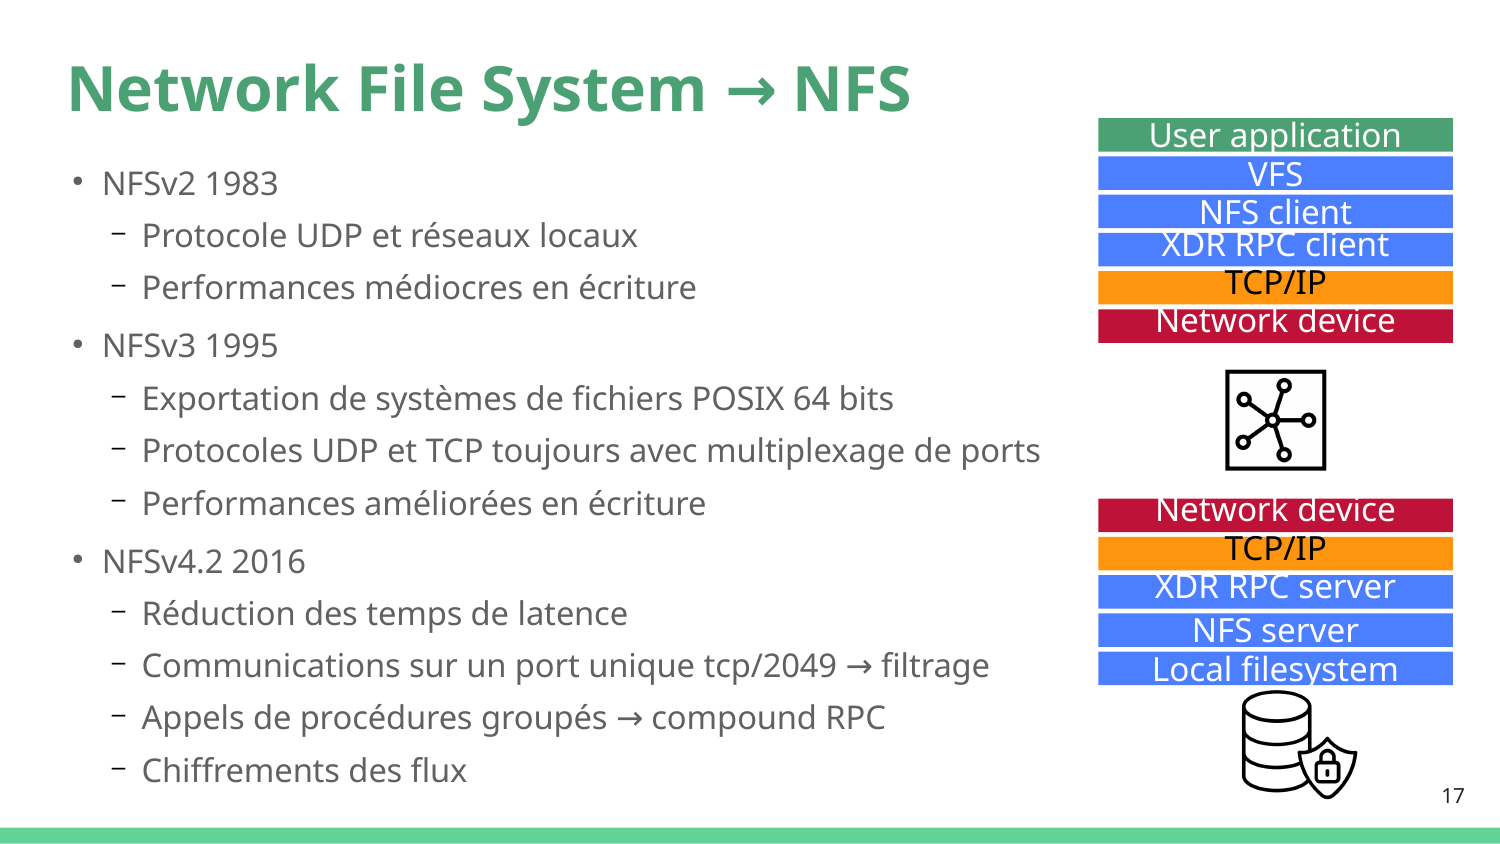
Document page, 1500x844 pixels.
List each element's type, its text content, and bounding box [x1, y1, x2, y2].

text_box TCP/IP [1098, 536, 1453, 571]
text_box NFS server [1098, 613, 1453, 647]
picture [1240, 685, 1359, 804]
text_box Local filesystem [1098, 651, 1453, 686]
text_box TCP/IP [1098, 271, 1453, 305]
text_box NFS client [1098, 194, 1453, 229]
text_box Network device [1098, 498, 1453, 533]
text_box VFS [1098, 156, 1453, 190]
text_box User application [1098, 118, 1453, 152]
slide_number <numéro> [1389, 764, 1480, 830]
text_box XDR RPC client [1098, 232, 1453, 267]
list NFSv2 1983 Protocole UDP et réseaux locaux Performances médiocres en écriture NFSv3 1995 Exportation de systèmes de fichiers POSIX 64 bits Protocoles UDP et TCP toujours avec multiplexage de ports Performances améliorées en écriture NFSv4.2 2016 Réduction des temps de latence Communications sur un port unique tcp/2049 → filtrage Appels de procédures groupés → compound RPC Chiffrements des flux [47, 141, 1063, 839]
title Network File System → NFS [51, 23, 1449, 117]
picture [1223, 367, 1329, 473]
text_box Network device [1098, 309, 1453, 343]
text_box XDR RPC server [1098, 575, 1453, 609]
